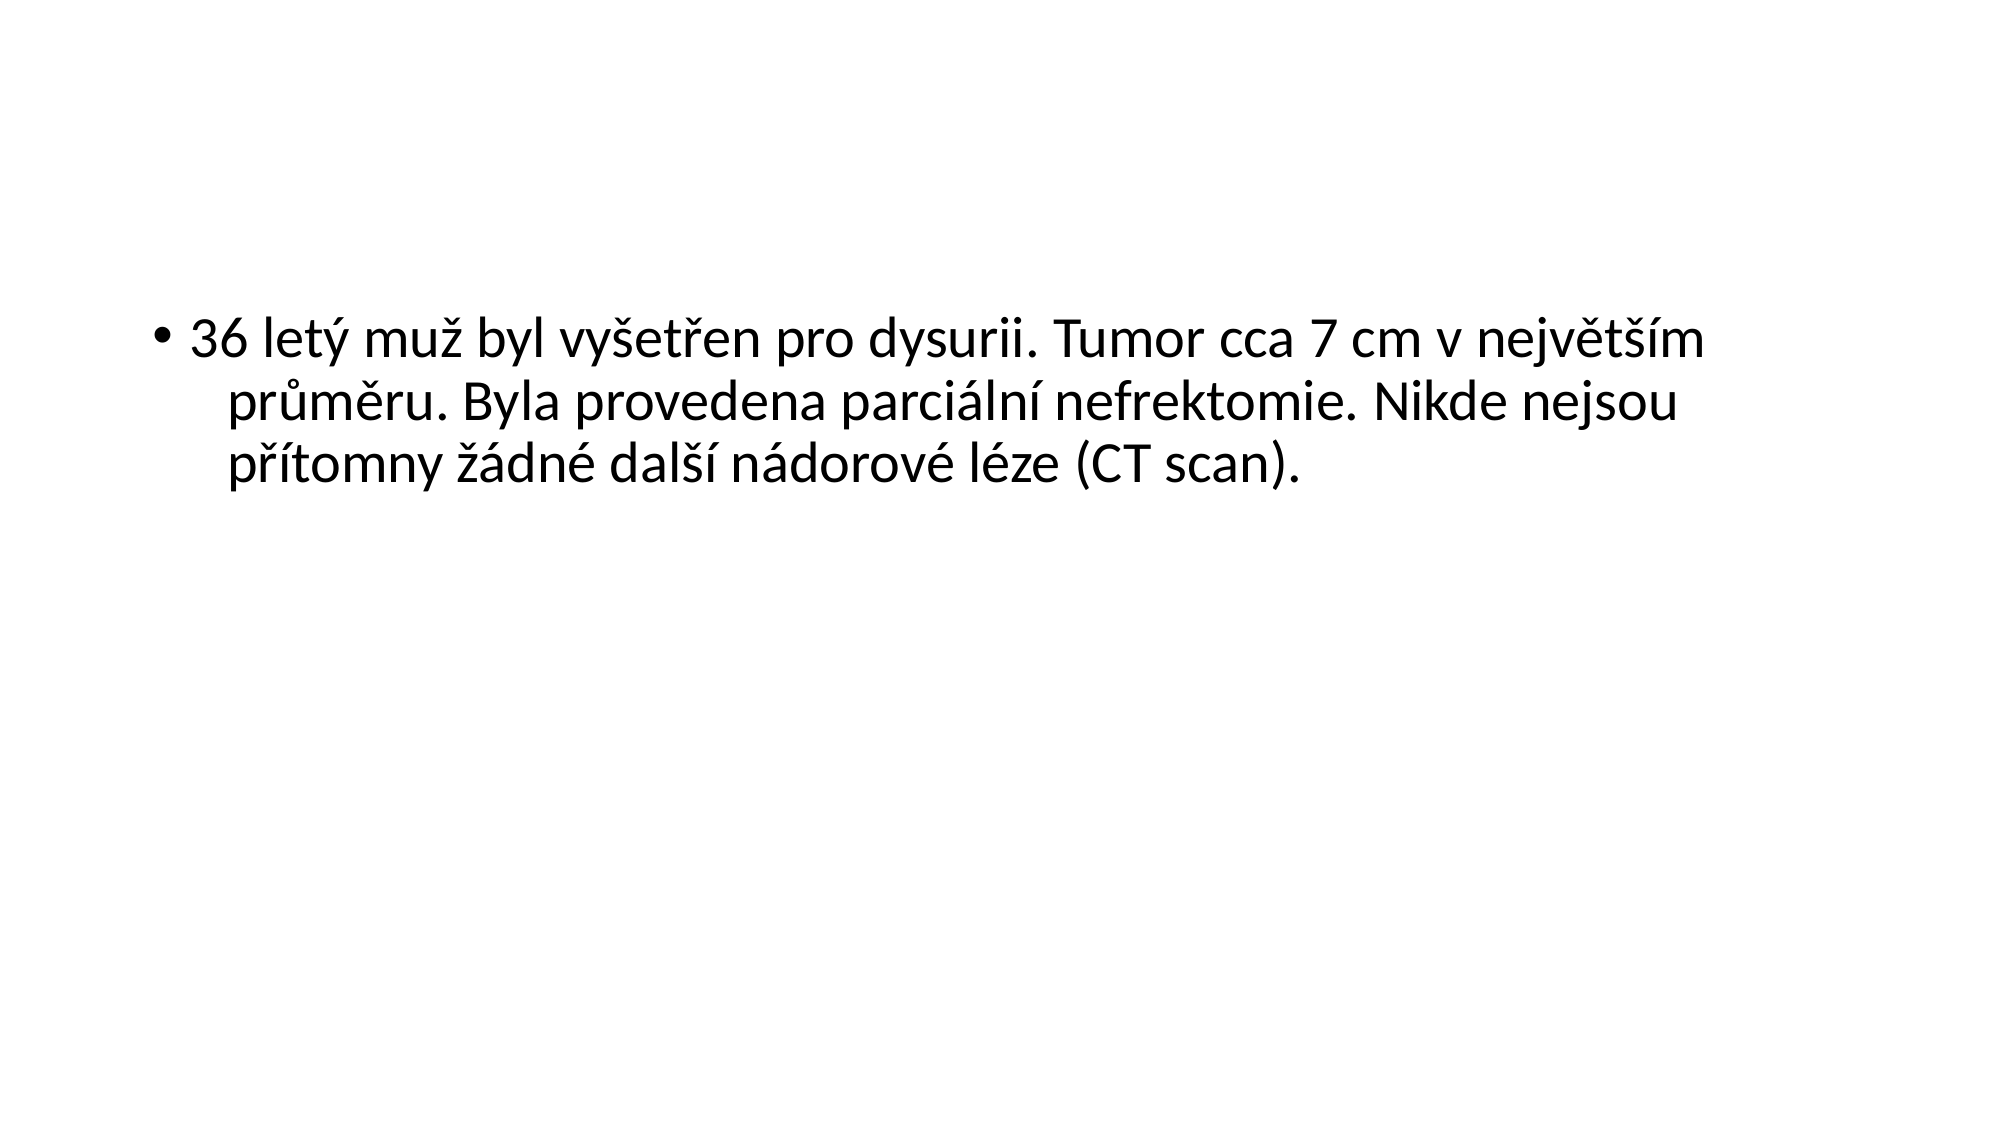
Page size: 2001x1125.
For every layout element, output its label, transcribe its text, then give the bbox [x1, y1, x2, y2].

list 36 letý muž byl vyšetřen pro dysurii. Tumor cca 7 cm v největším průměru. Byla provedena parciální nefrektomie. Nikde nejsou přítomny žádné další nádorové léze (CT scan). [137, 299, 1863, 1014]
